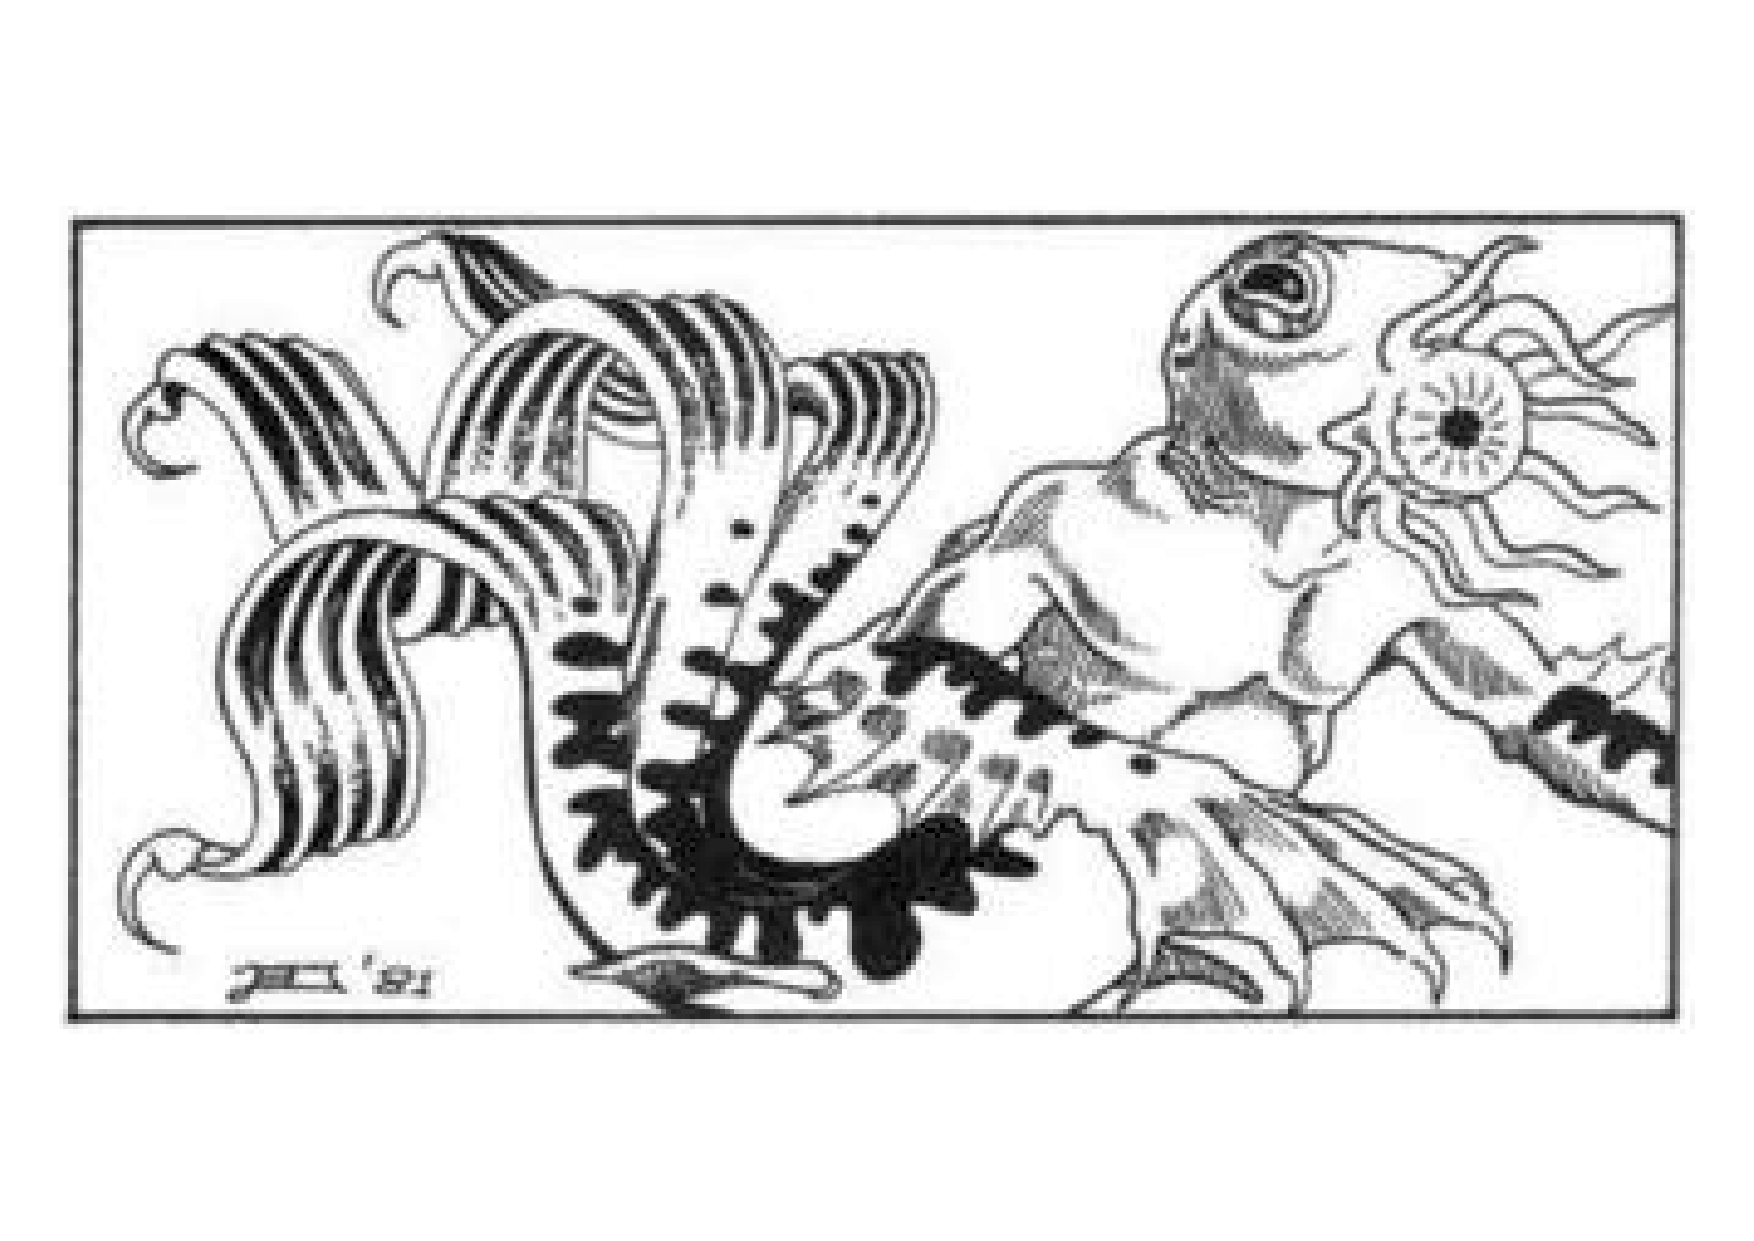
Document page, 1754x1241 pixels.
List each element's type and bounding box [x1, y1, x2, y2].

picture [59, 206, 1695, 1034]
